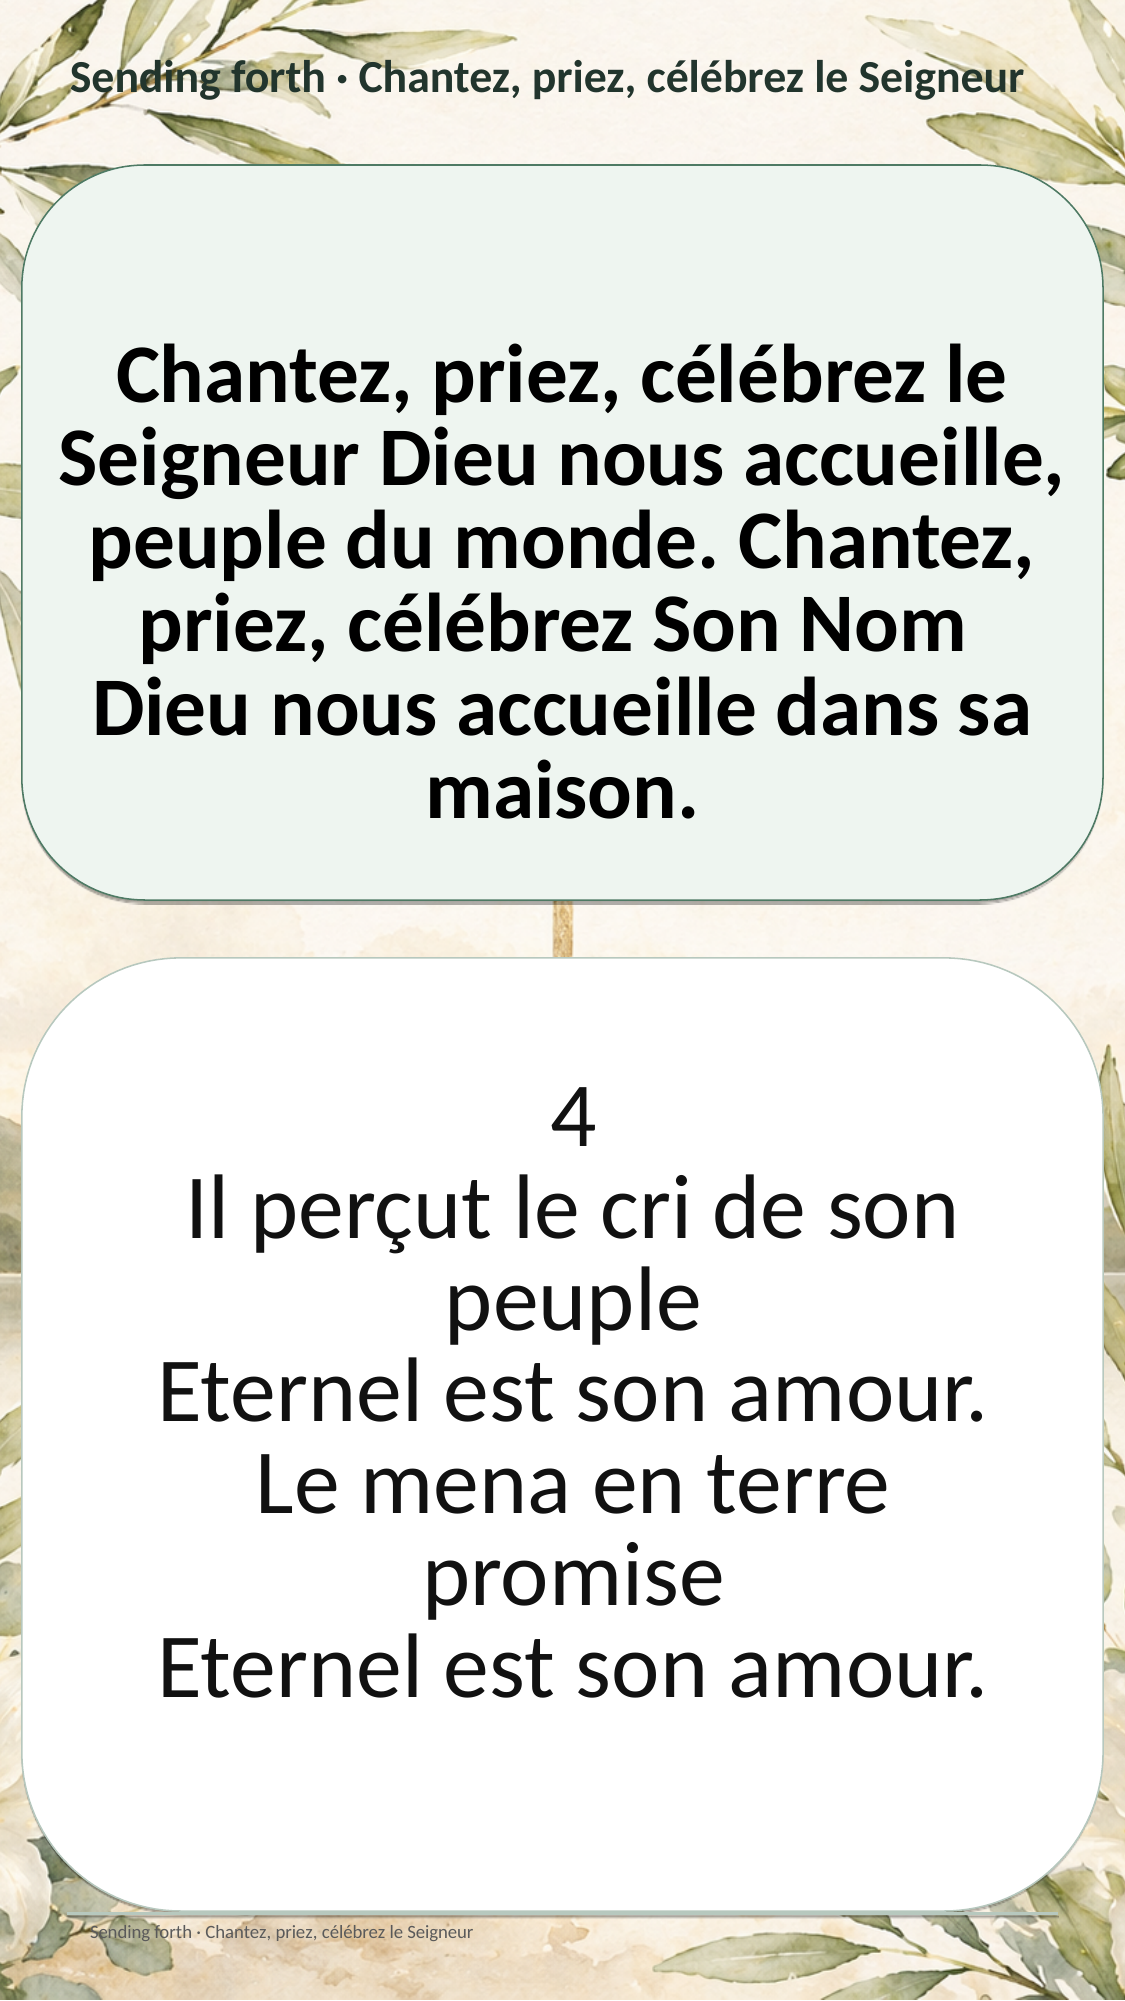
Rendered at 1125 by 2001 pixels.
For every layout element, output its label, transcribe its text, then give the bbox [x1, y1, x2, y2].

text_box [21, 976, 1104, 1914]
text_box Sending forth · Chantez, priez, célébrez le Seigneur [75, 1916, 736, 1955]
text_box [21, 165, 1104, 332]
text_box Sending forth · Chantez, priez, célébrez le Seigneur [54, 51, 1041, 122]
picture [0, 0, 1125, 2000]
text_box [21, 732, 1104, 901]
text_box 4 Il perçut le cri de son peuple Eternel est son amour. Le mena en terre promise Eternel est son amour. [106, 939, 1041, 1859]
text_box Chantez, priez, célébrez le Seigneur Dieu nous accueille, peuple du monde. Chantez, priez, célébrez Son Nom Dieu nous accueille dans sa maison. [21, 332, 1104, 732]
